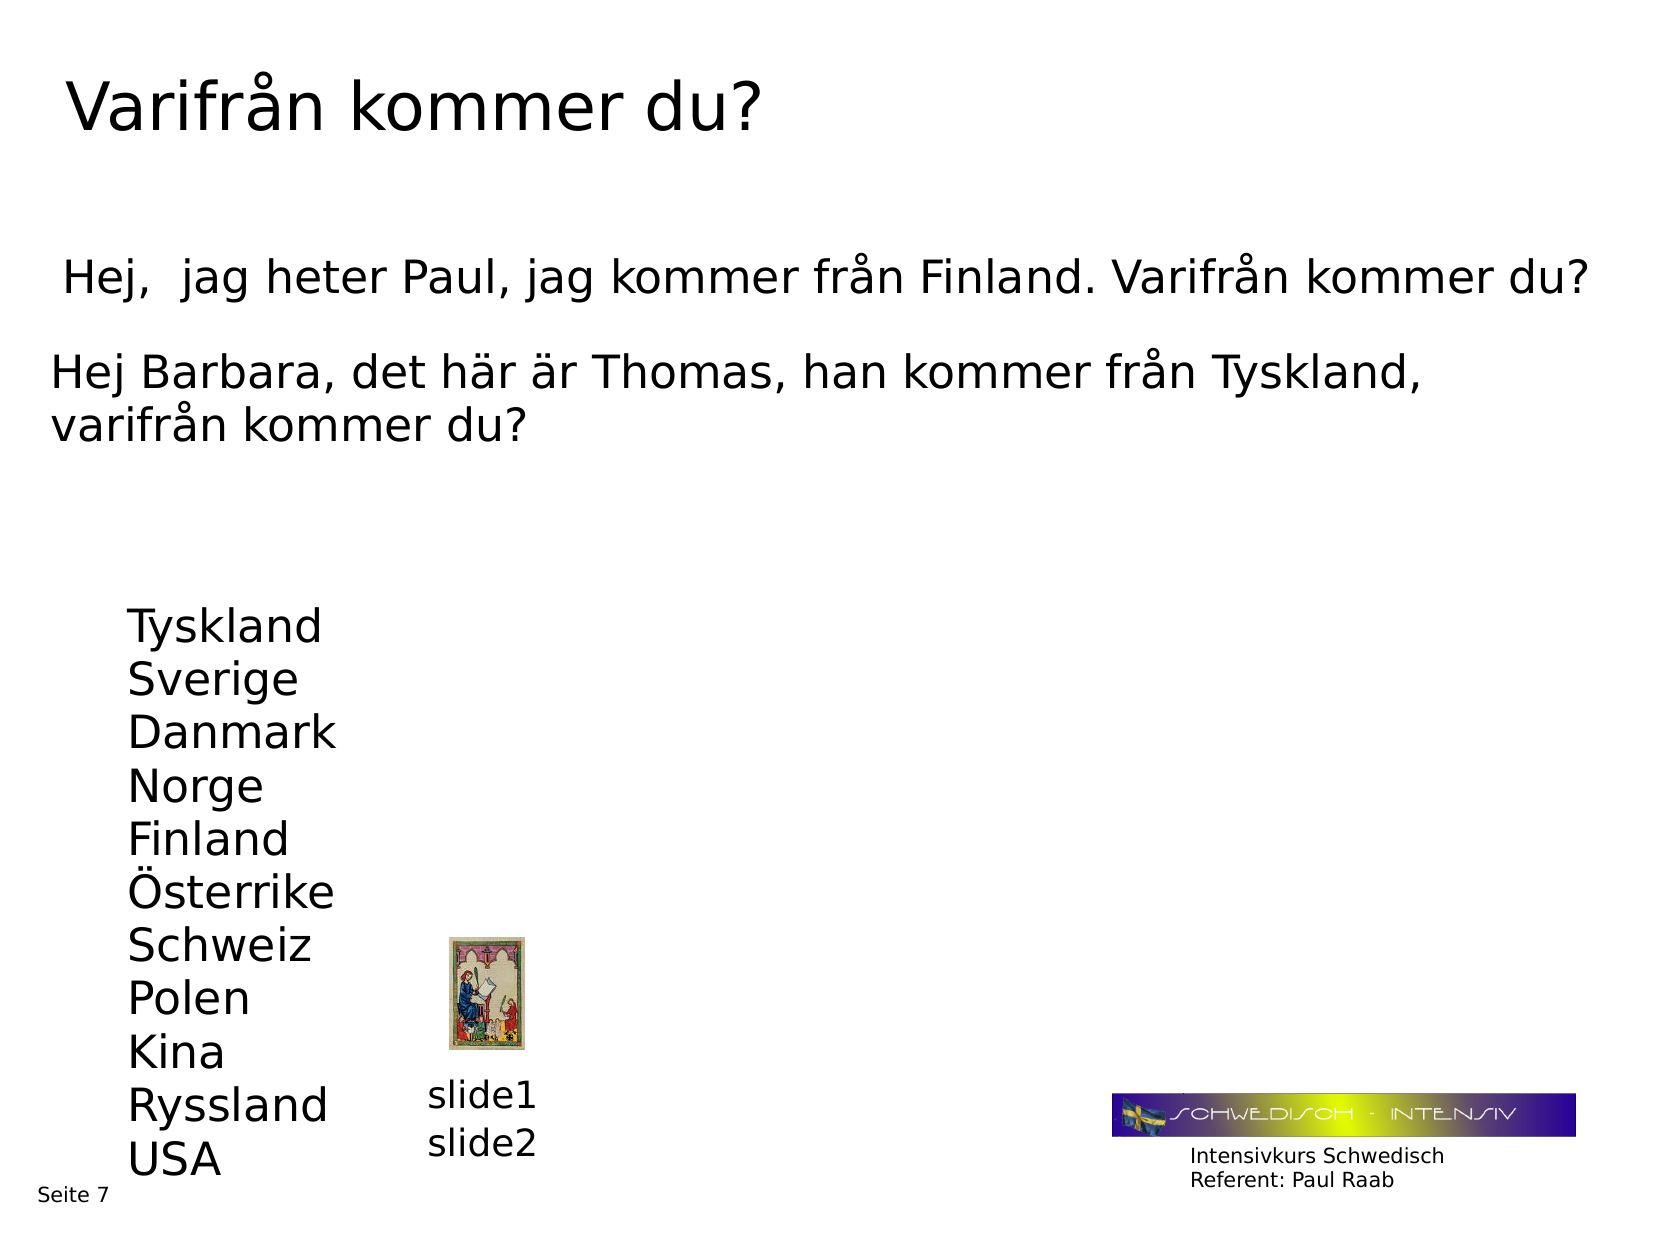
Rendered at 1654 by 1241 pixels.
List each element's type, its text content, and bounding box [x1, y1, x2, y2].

text_box slide2 [412, 1113, 601, 1173]
text_box Hej, jag heter Paul, jag kommer från Finland. Varifrån kommer du? [47, 243, 1651, 312]
text_box Varifrån kommer du? [29, 60, 885, 154]
picture [449, 937, 525, 1051]
text_box Tyskland Sverige Danmark Norge Finland Österrike Schweiz Polen Kina Ryssland USA [112, 592, 413, 1194]
text_box slide1 [412, 1066, 600, 1113]
picture [1112, 1093, 1576, 1137]
text_box Hej Barbara, det här är Thomas, han kommer från Tyskland, varifrån kommer du? [35, 338, 1536, 460]
